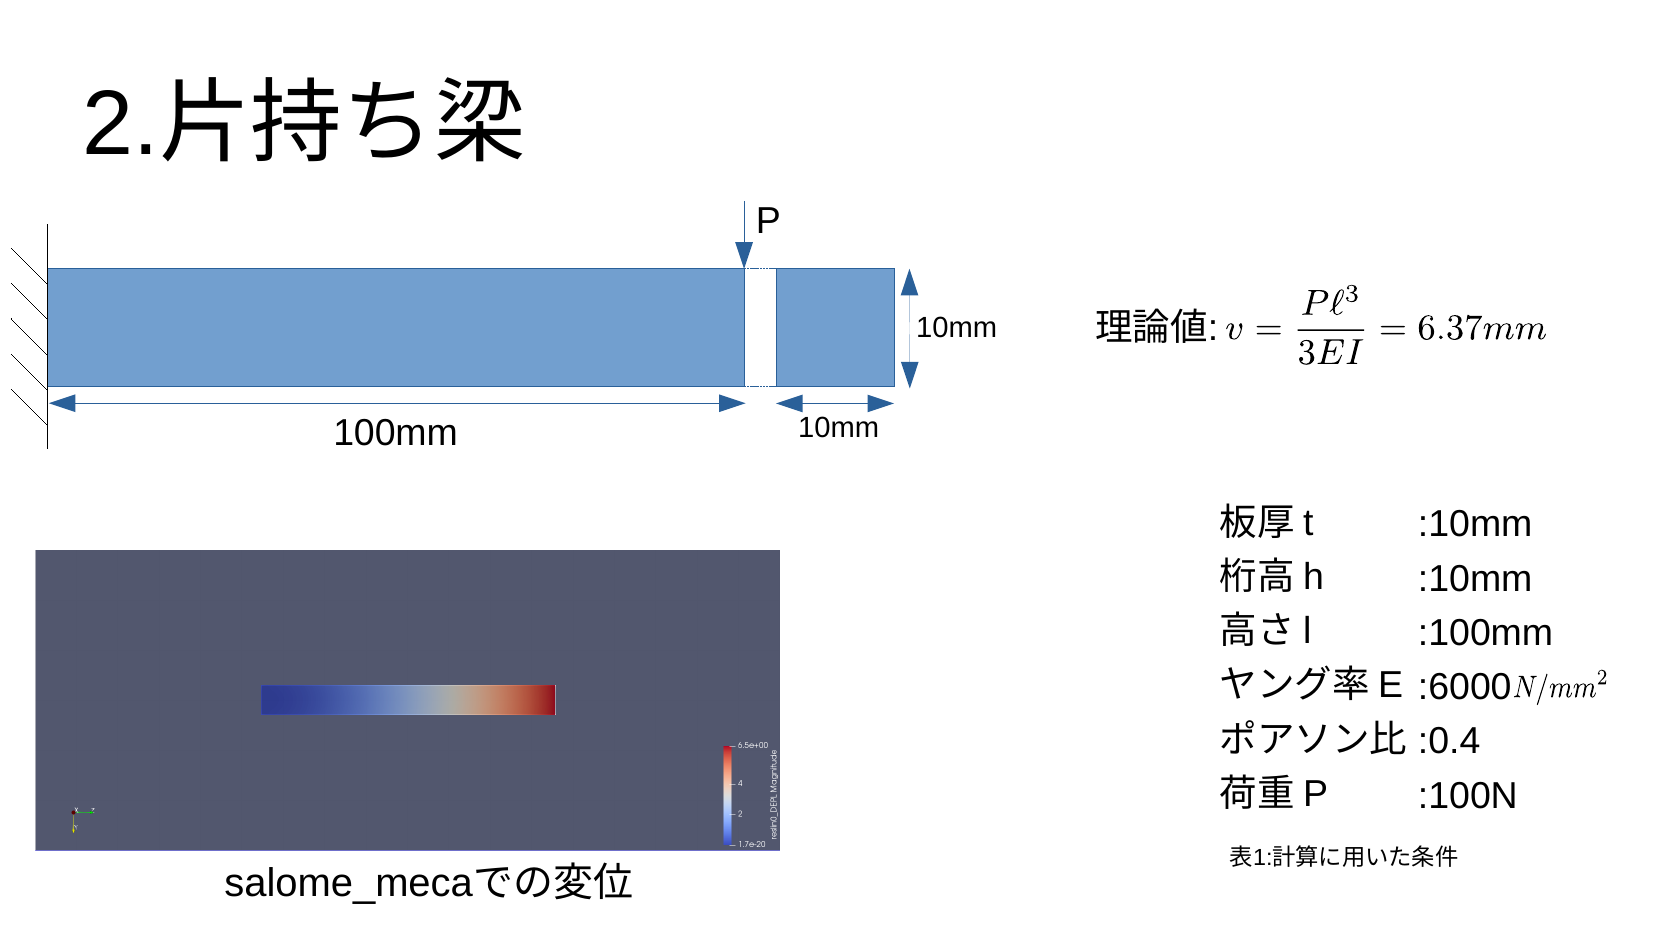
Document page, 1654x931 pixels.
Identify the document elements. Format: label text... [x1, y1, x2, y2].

text_box P [755, 192, 768, 250]
list 表1:計算に用いた条件 [1204, 838, 1595, 875]
text_box :10mm :10mm :100mm :6000 :0.4 :100N [1365, 485, 1579, 827]
picture [1512, 669, 1607, 706]
text_box 10mm [897, 303, 1016, 352]
list salome_mecaでの変位 [35, 851, 780, 910]
text_box 10mm [779, 403, 898, 452]
picture [35, 550, 780, 851]
title 2.片持ち梁 [82, 37, 1571, 193]
text_box [776, 268, 895, 387]
text_box 板厚 t 桁高 h 高さ l ヤング率 E ポアソン比 荷重 P [1204, 484, 1430, 825]
text_box 100mm [47, 403, 745, 461]
text_box 理論値: [1080, 289, 1235, 359]
text_box [48, 268, 745, 387]
picture [1223, 283, 1548, 367]
